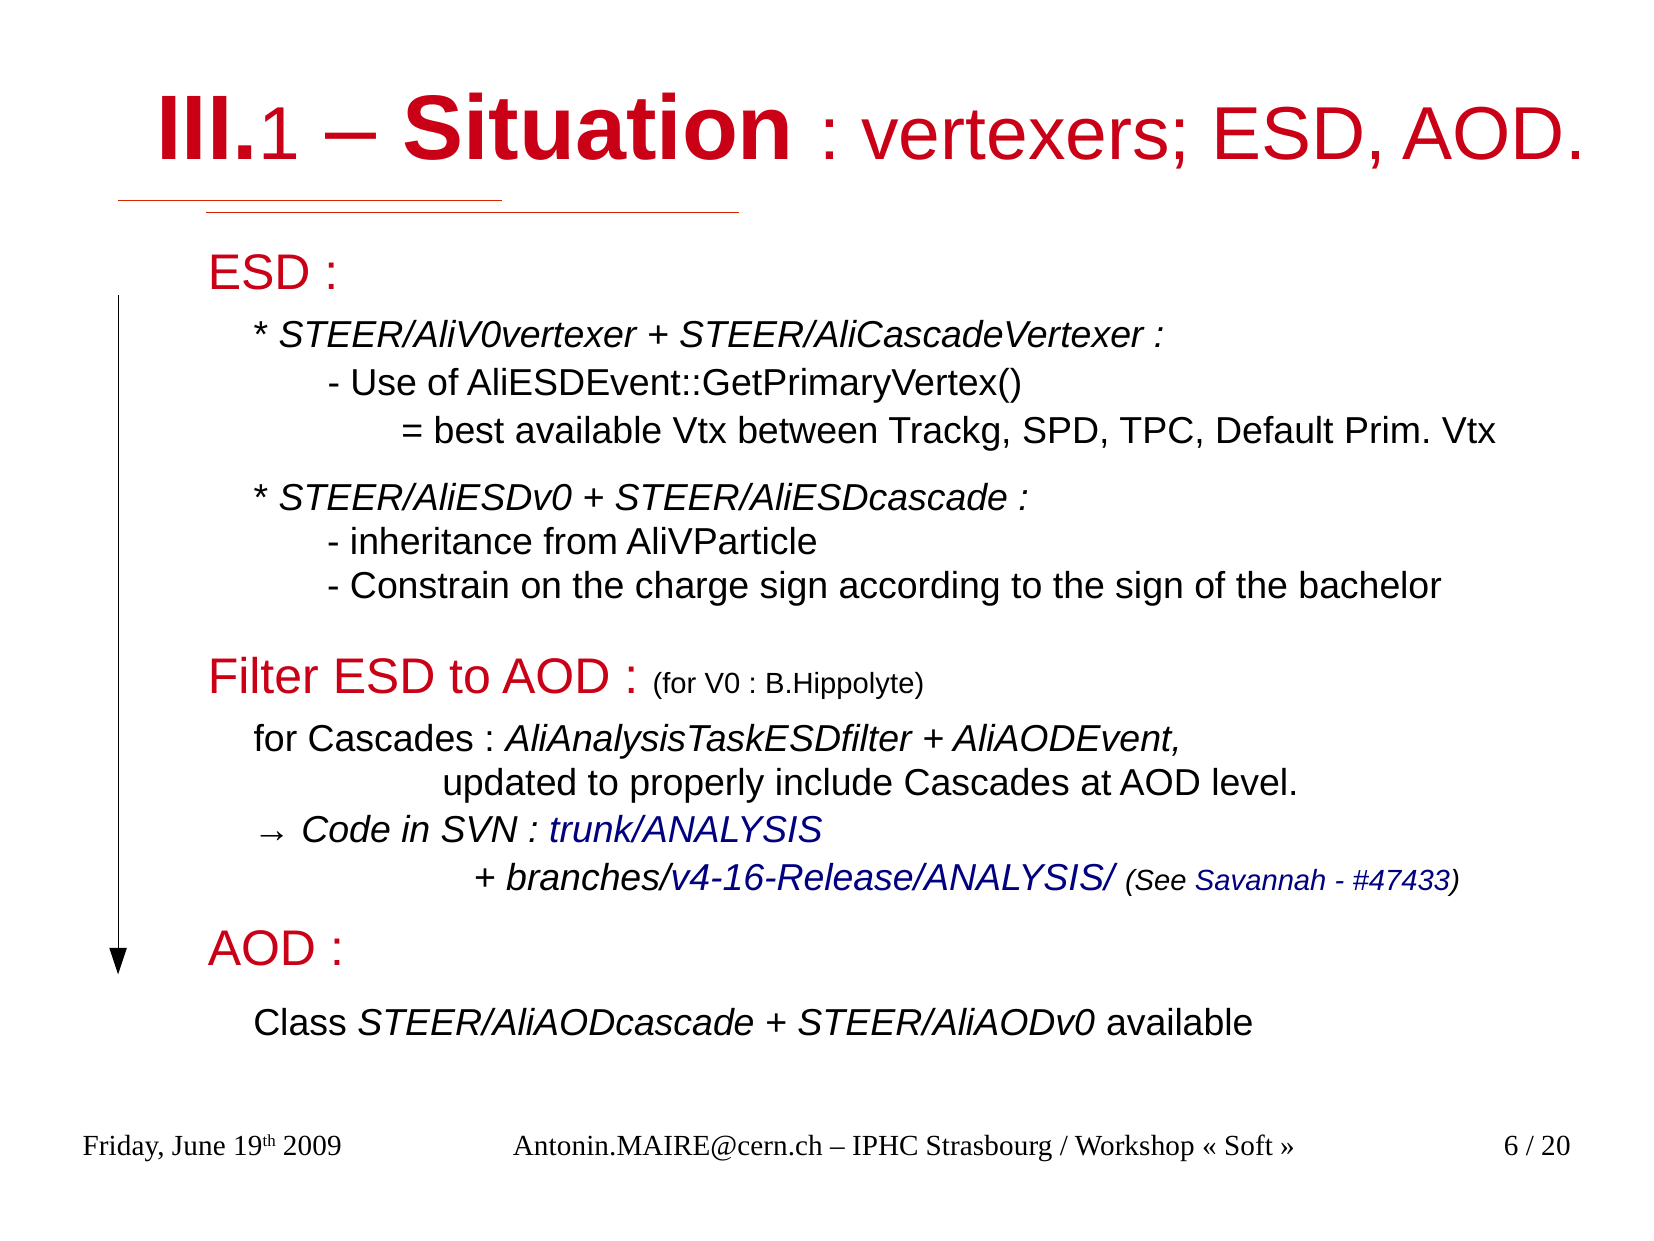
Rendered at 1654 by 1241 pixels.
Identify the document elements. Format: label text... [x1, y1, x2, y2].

title III.1 – Situation : vertexers; ESD, AOD. [82, 49, 1625, 207]
text_box ESD : * STEER/AliV0vertexer + STEER/AliCascadeVertexer : - Use of AliESDEvent::GetPrimaryVertex() = best available Vtx between Trackg, SPD, TPC, Default Prim. Vtx * STEER/AliESDv0 + STEER/AliESDcascade : - inheritance from AliVParticle - Constrain on the charge sign according to the sign of the bachelor Filter ESD to AOD : (for V0 : B.Hippolyte) for Cascades : AliAnalysisTaskESDfilter + AliAODEvent, updated to properly include Cascades at AOD level. → Code in SVN : trunk/ANALYSIS + branches/v4-16-Release/ANALYSIS/ (See Savannah - #47433) AOD : Class STEER/AliAODcascade + STEER/AliAODv0 available [165, 242, 1512, 1113]
